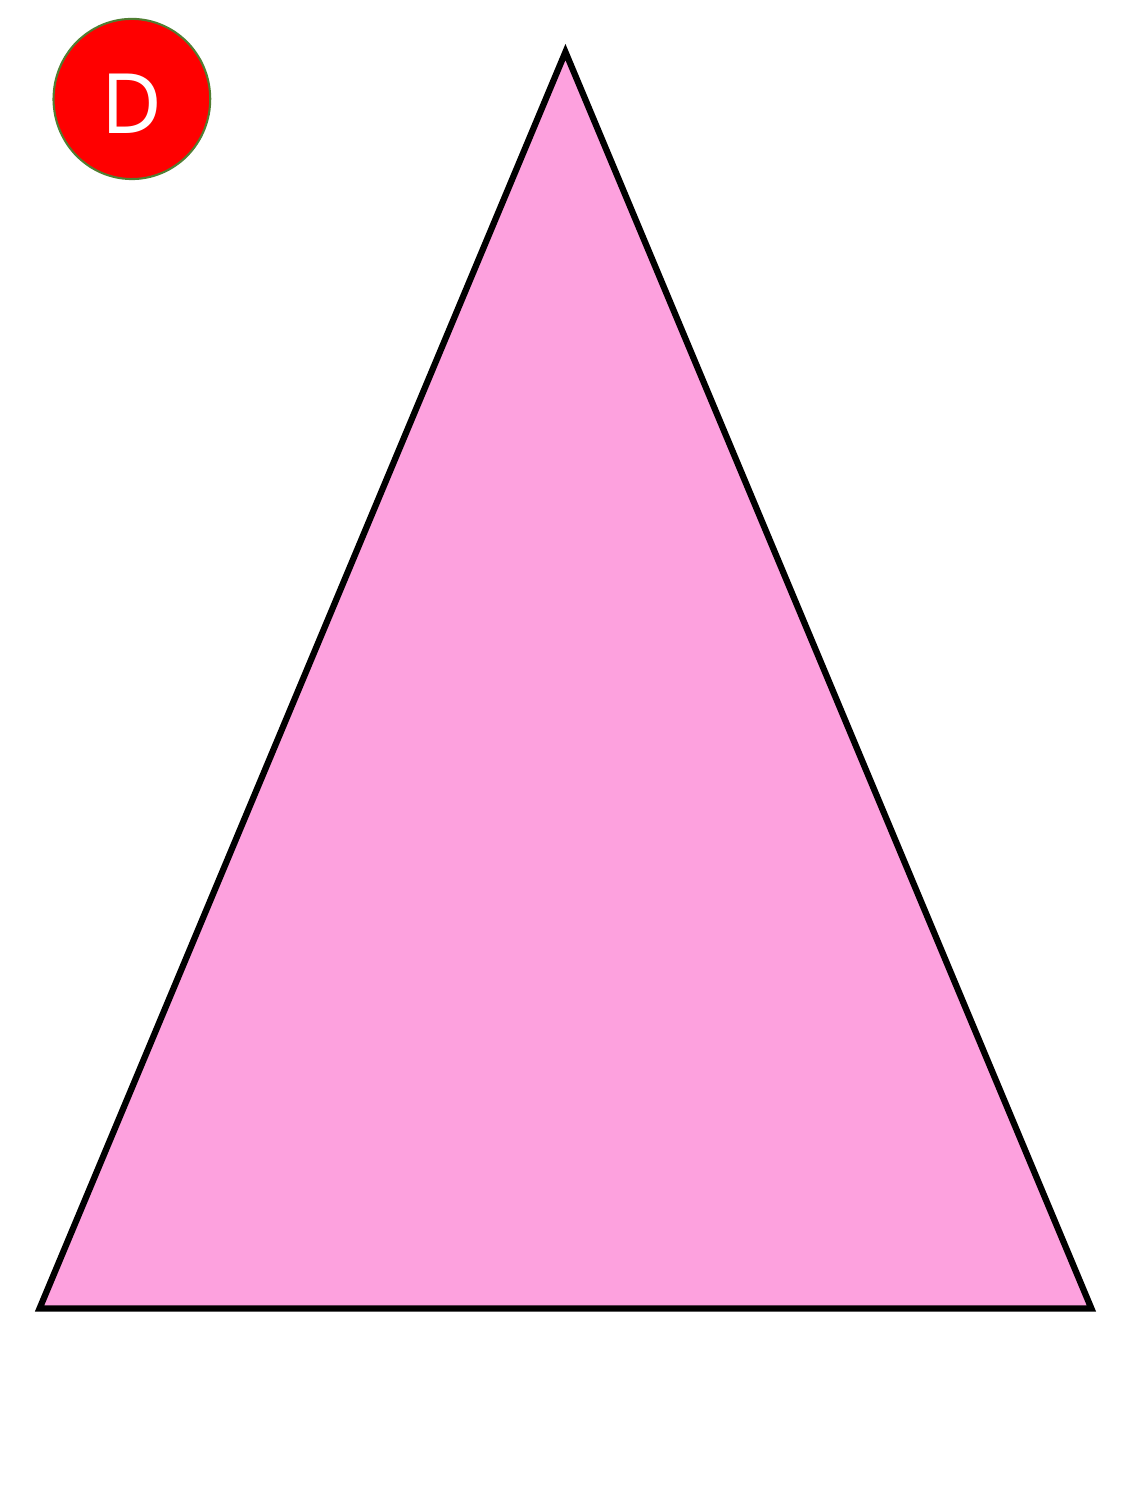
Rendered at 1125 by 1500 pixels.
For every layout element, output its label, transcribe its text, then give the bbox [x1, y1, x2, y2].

text_box D [53, 18, 211, 180]
text_box [39, 52, 1092, 1309]
